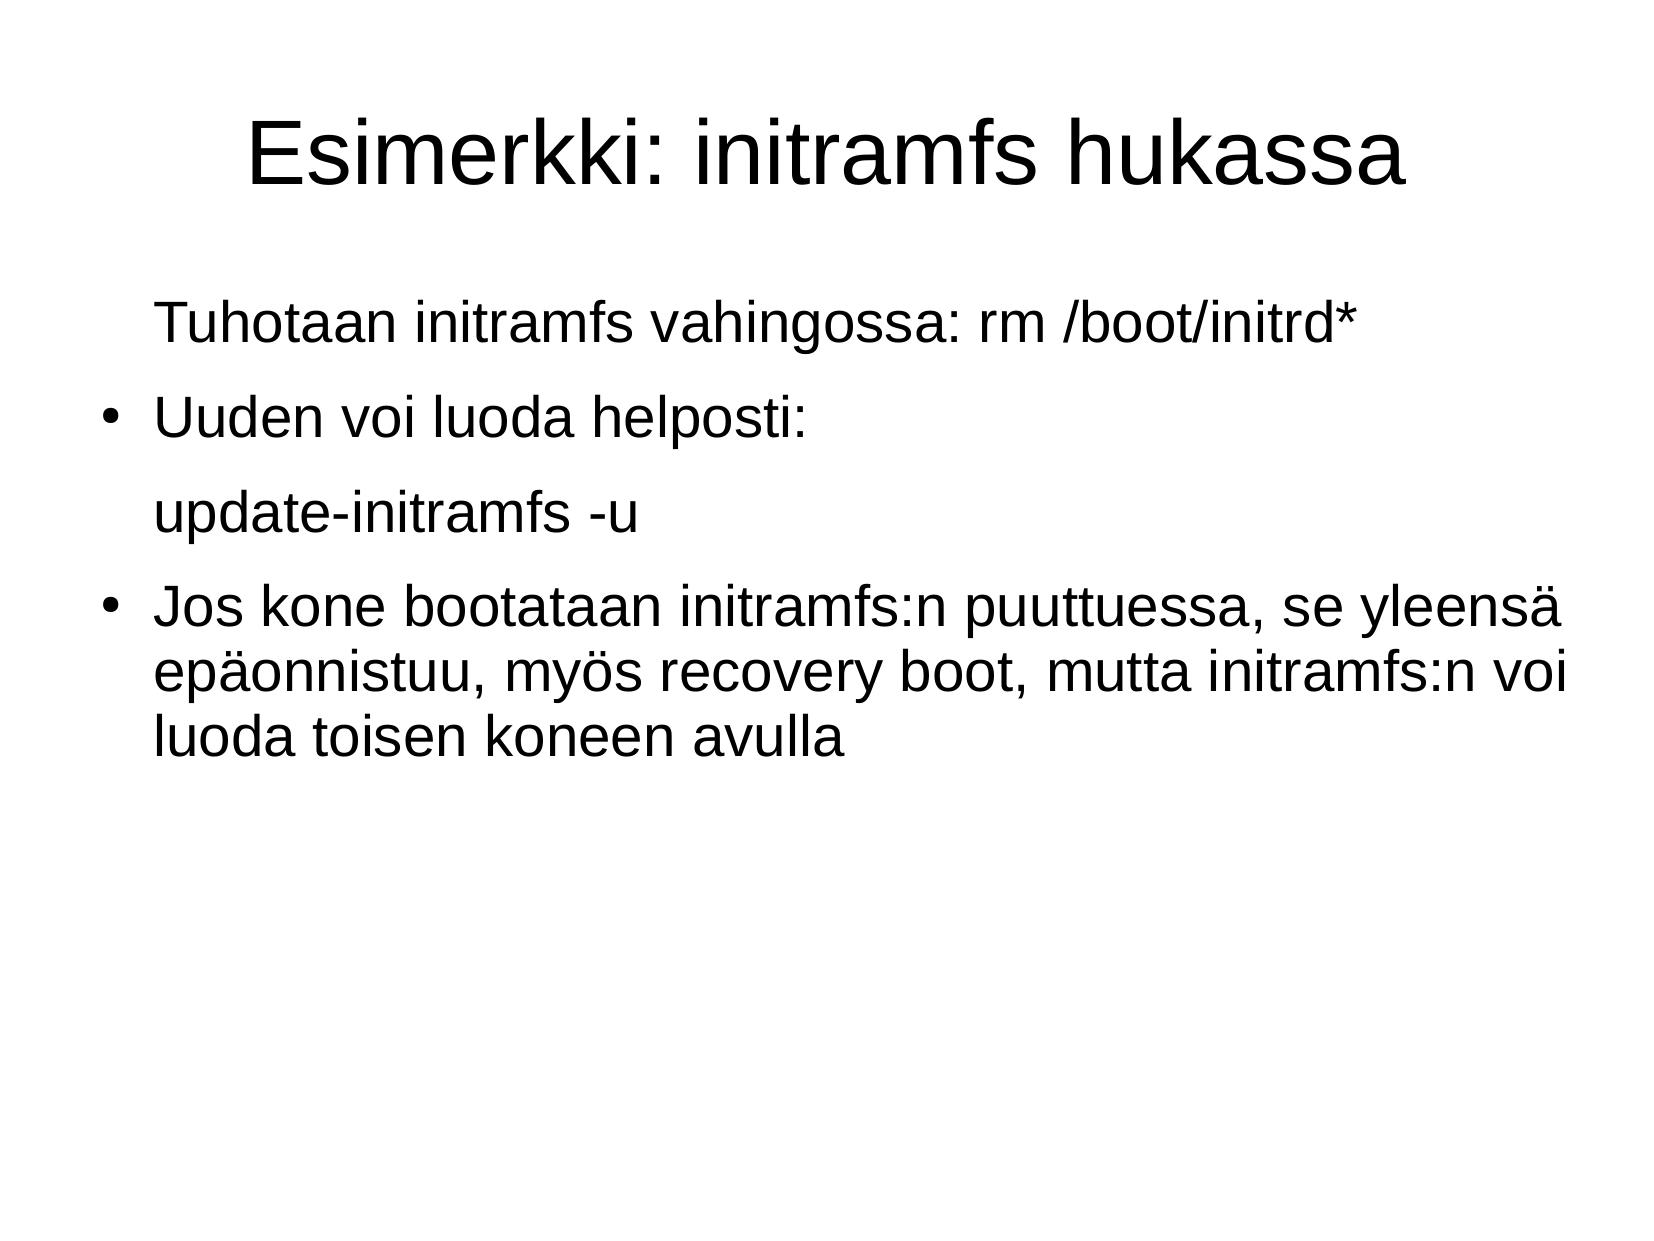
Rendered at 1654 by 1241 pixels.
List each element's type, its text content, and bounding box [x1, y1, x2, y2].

title Esimerkki: initramfs hukassa [82, 49, 1571, 257]
list Tuhotaan initramfs vahingossa: rm /boot/initrd* Uuden voi luoda helposti: update-initramfs -u Jos kone bootataan initramfs:n puuttuessa, se yleensä epäonnistuu, myös recovery boot, mutta initramfs:n voi luoda toisen koneen avulla [82, 290, 1571, 1010]
